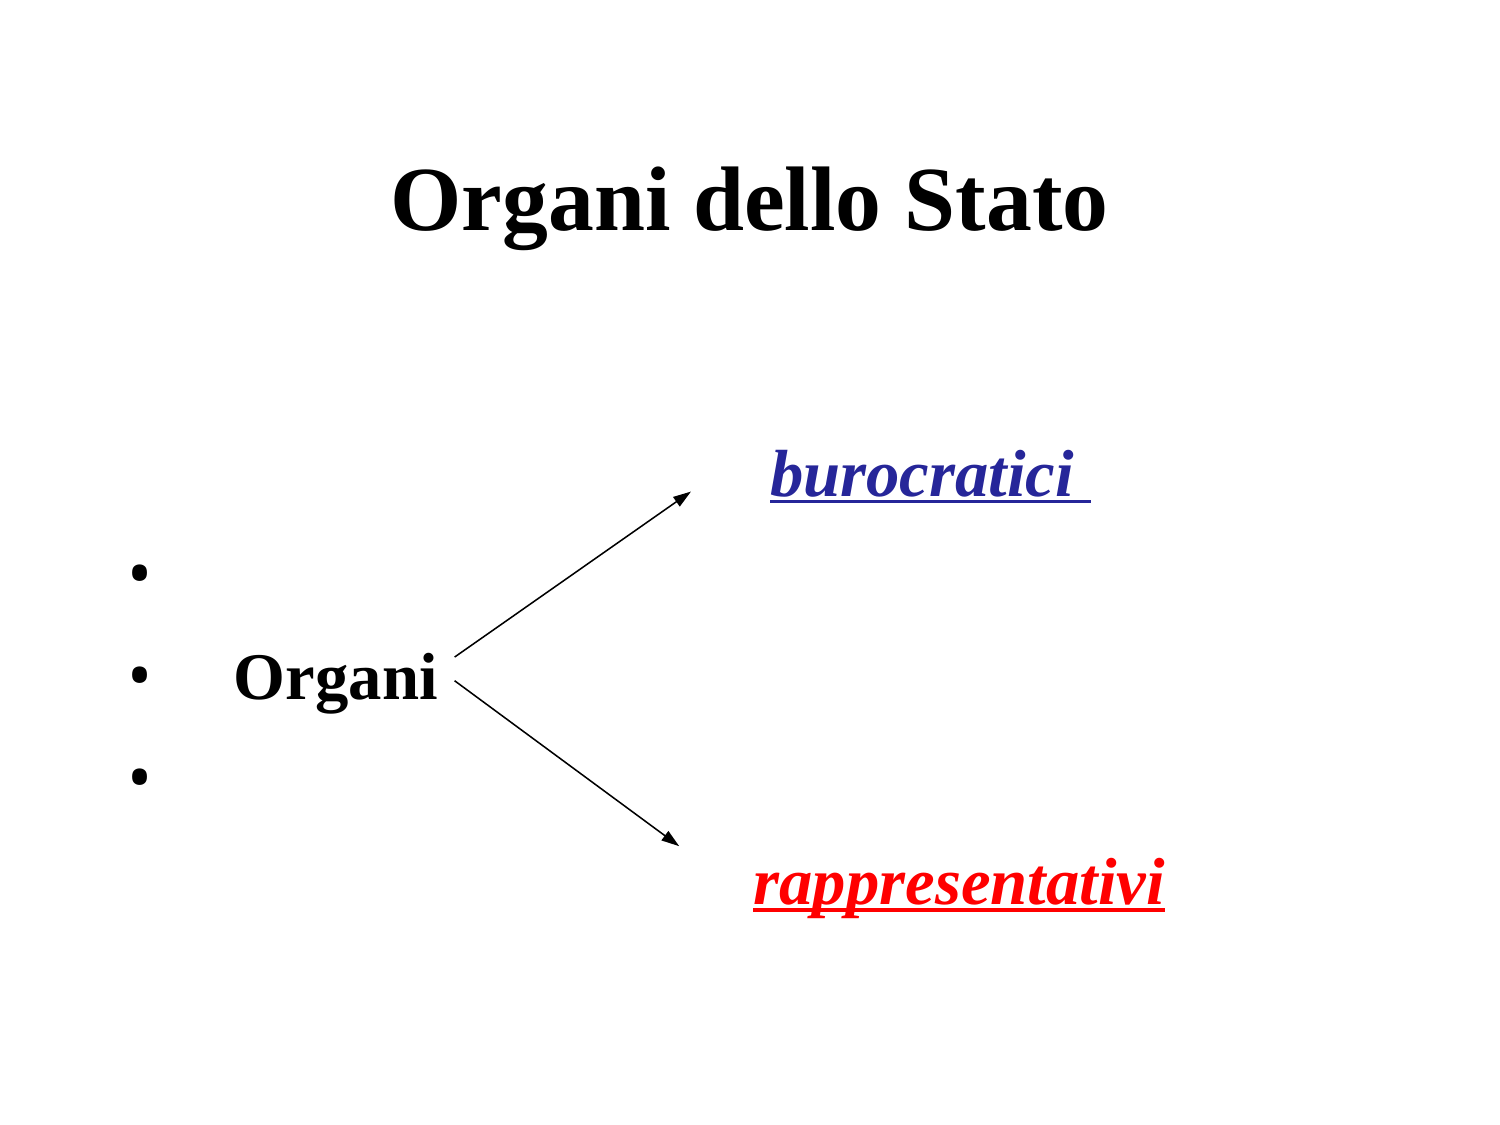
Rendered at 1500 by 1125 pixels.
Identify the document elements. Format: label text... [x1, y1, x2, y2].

title Organi dello Stato [112, 99, 1388, 288]
list burocratici Organi rappresentativi [112, 324, 1388, 1000]
